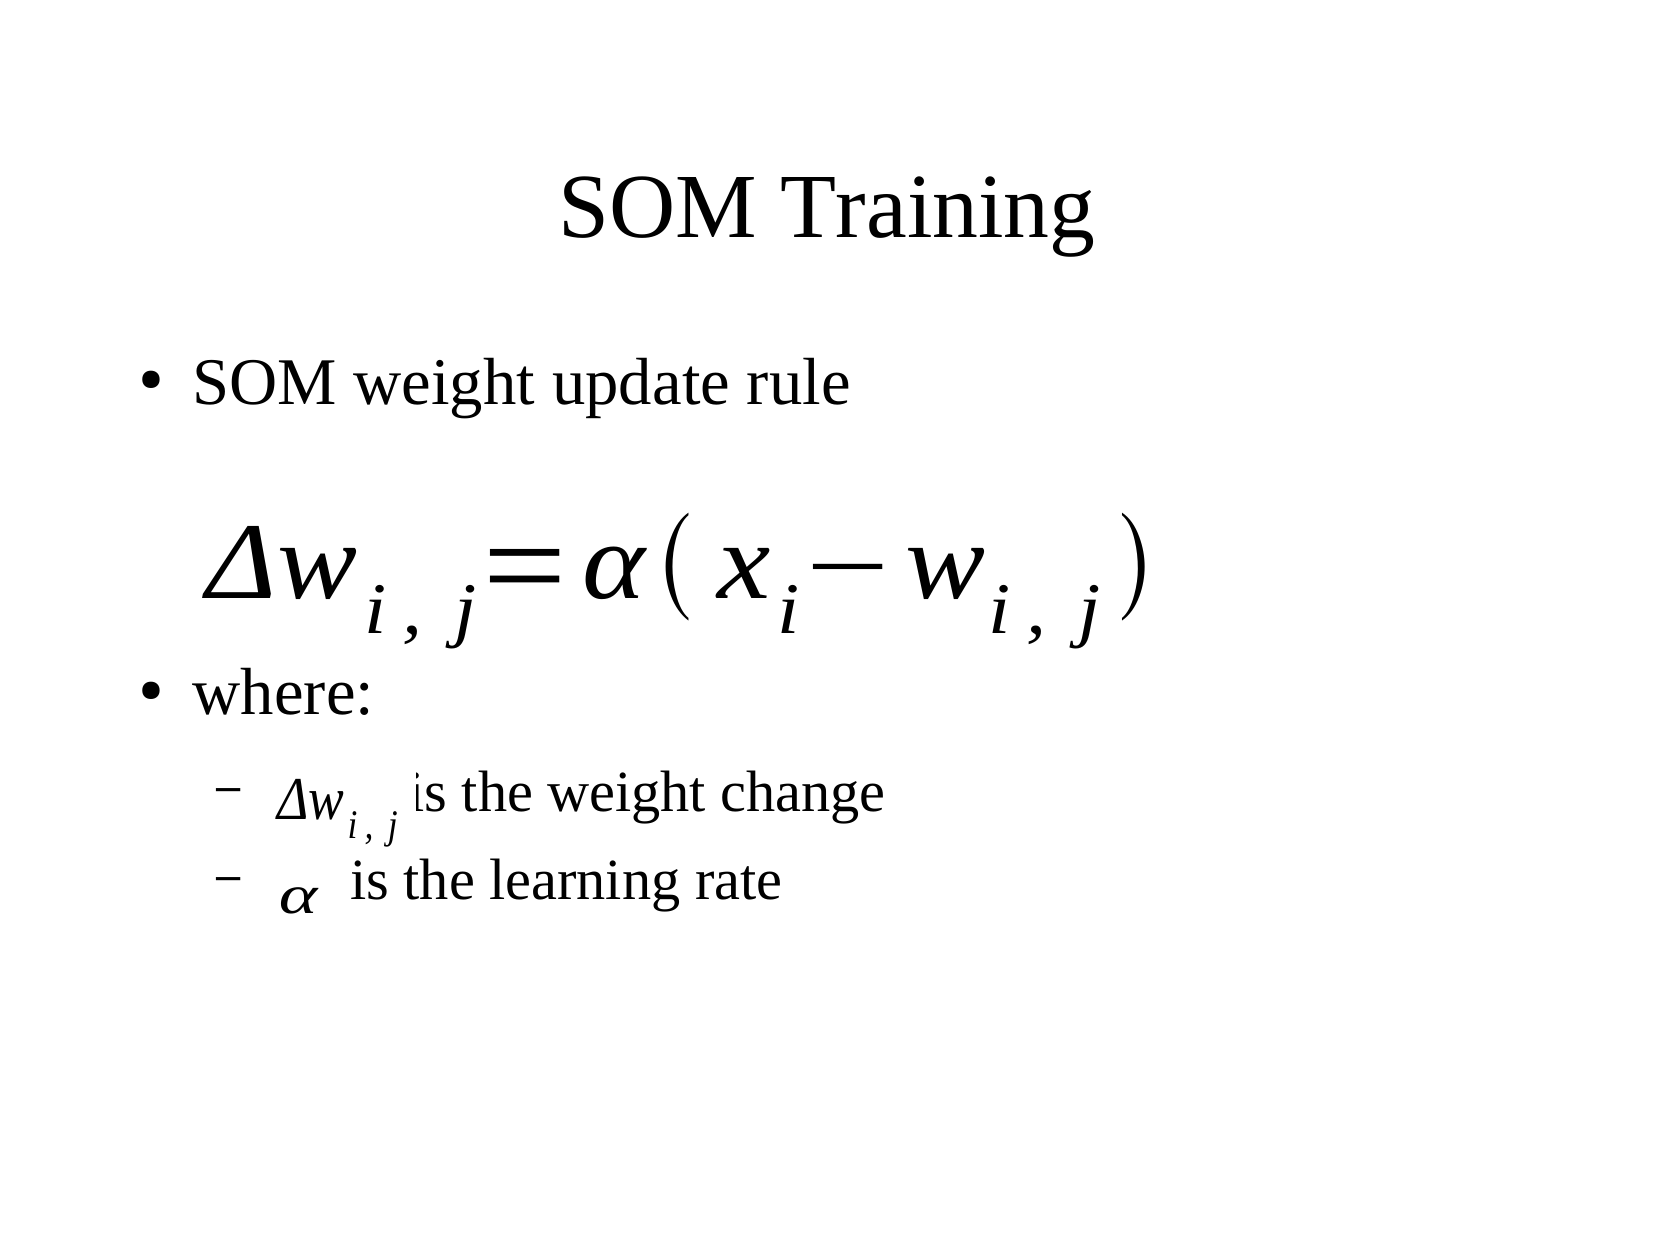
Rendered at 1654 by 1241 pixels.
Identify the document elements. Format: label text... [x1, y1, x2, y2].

title SOM Training [121, 102, 1534, 311]
chart [169, 503, 1189, 652]
list SOM weight update rule where: is the weight change is the learning rate [121, 344, 1534, 1127]
chart [260, 865, 346, 929]
chart [260, 765, 416, 849]
